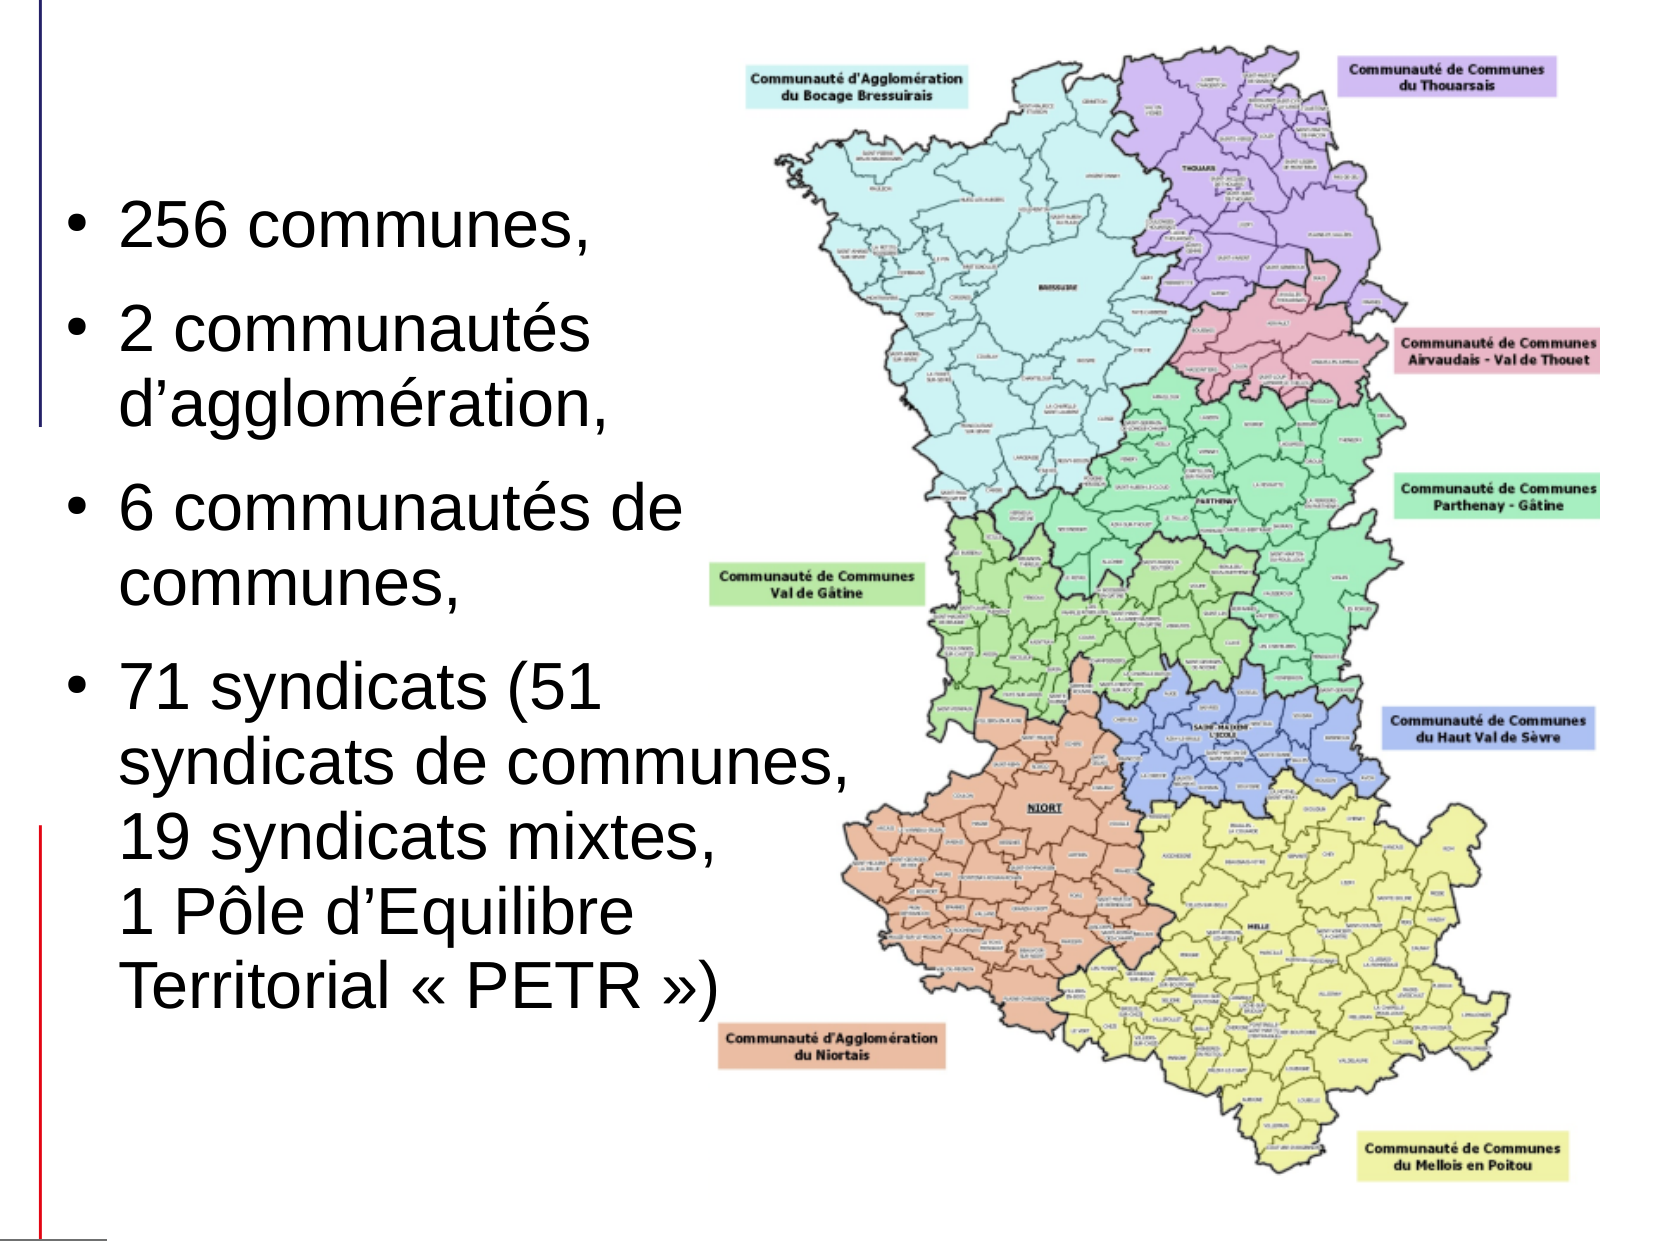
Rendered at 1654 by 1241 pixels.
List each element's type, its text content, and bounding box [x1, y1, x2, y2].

picture [708, 30, 1600, 1205]
picture [0, 0, 107, 1241]
list 256 communes, 2 communautés d’agglomération, 6 communautés de communes, 71 syndicats (51 syndicats de communes, 19 syndicats mixtes, 1 Pôle d’Equilibre Territorial « PETR ») [47, 82, 863, 1028]
